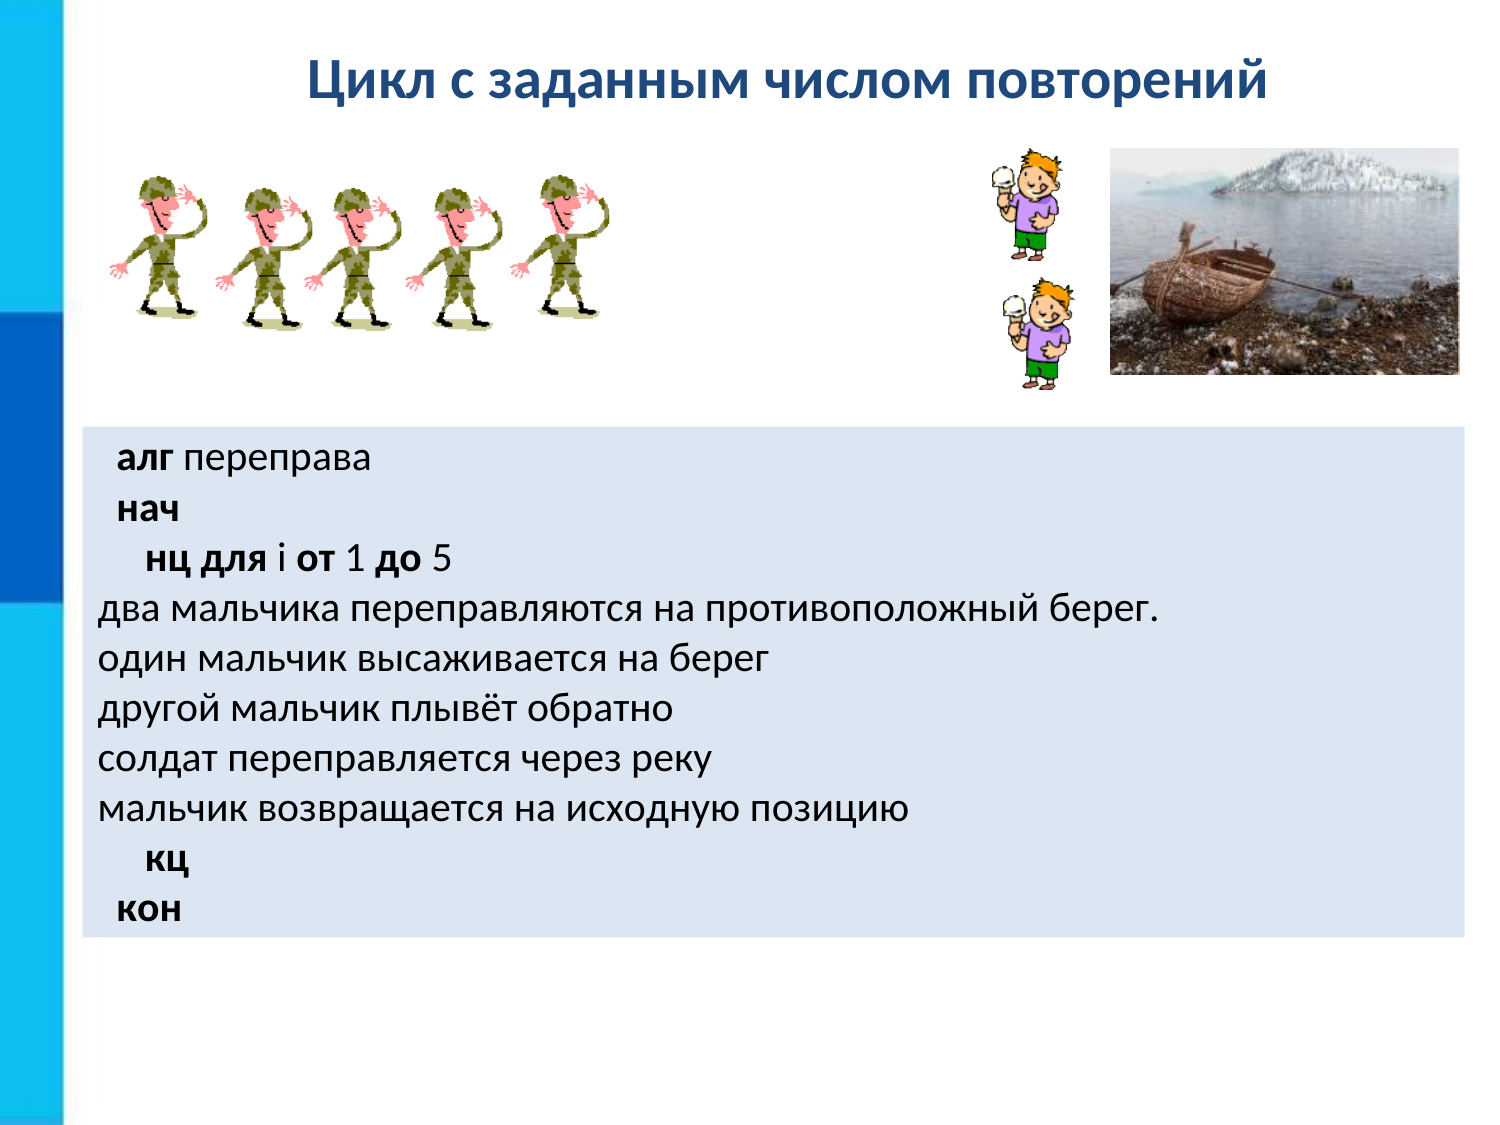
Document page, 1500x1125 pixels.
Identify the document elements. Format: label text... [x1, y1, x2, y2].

text_box алг переправа нач нц для i от 1 до 5 два мальчика переправляются на противоположный берег. один мальчик высаживается на берег другой мальчик плывёт обратно солдат переправляется через реку мальчик возвращается на исходную позицию кц кон [82, 426, 1465, 938]
text_box Цикл с заданным числом повторений [76, 0, 1500, 165]
picture [0, 0, 1500, 1125]
